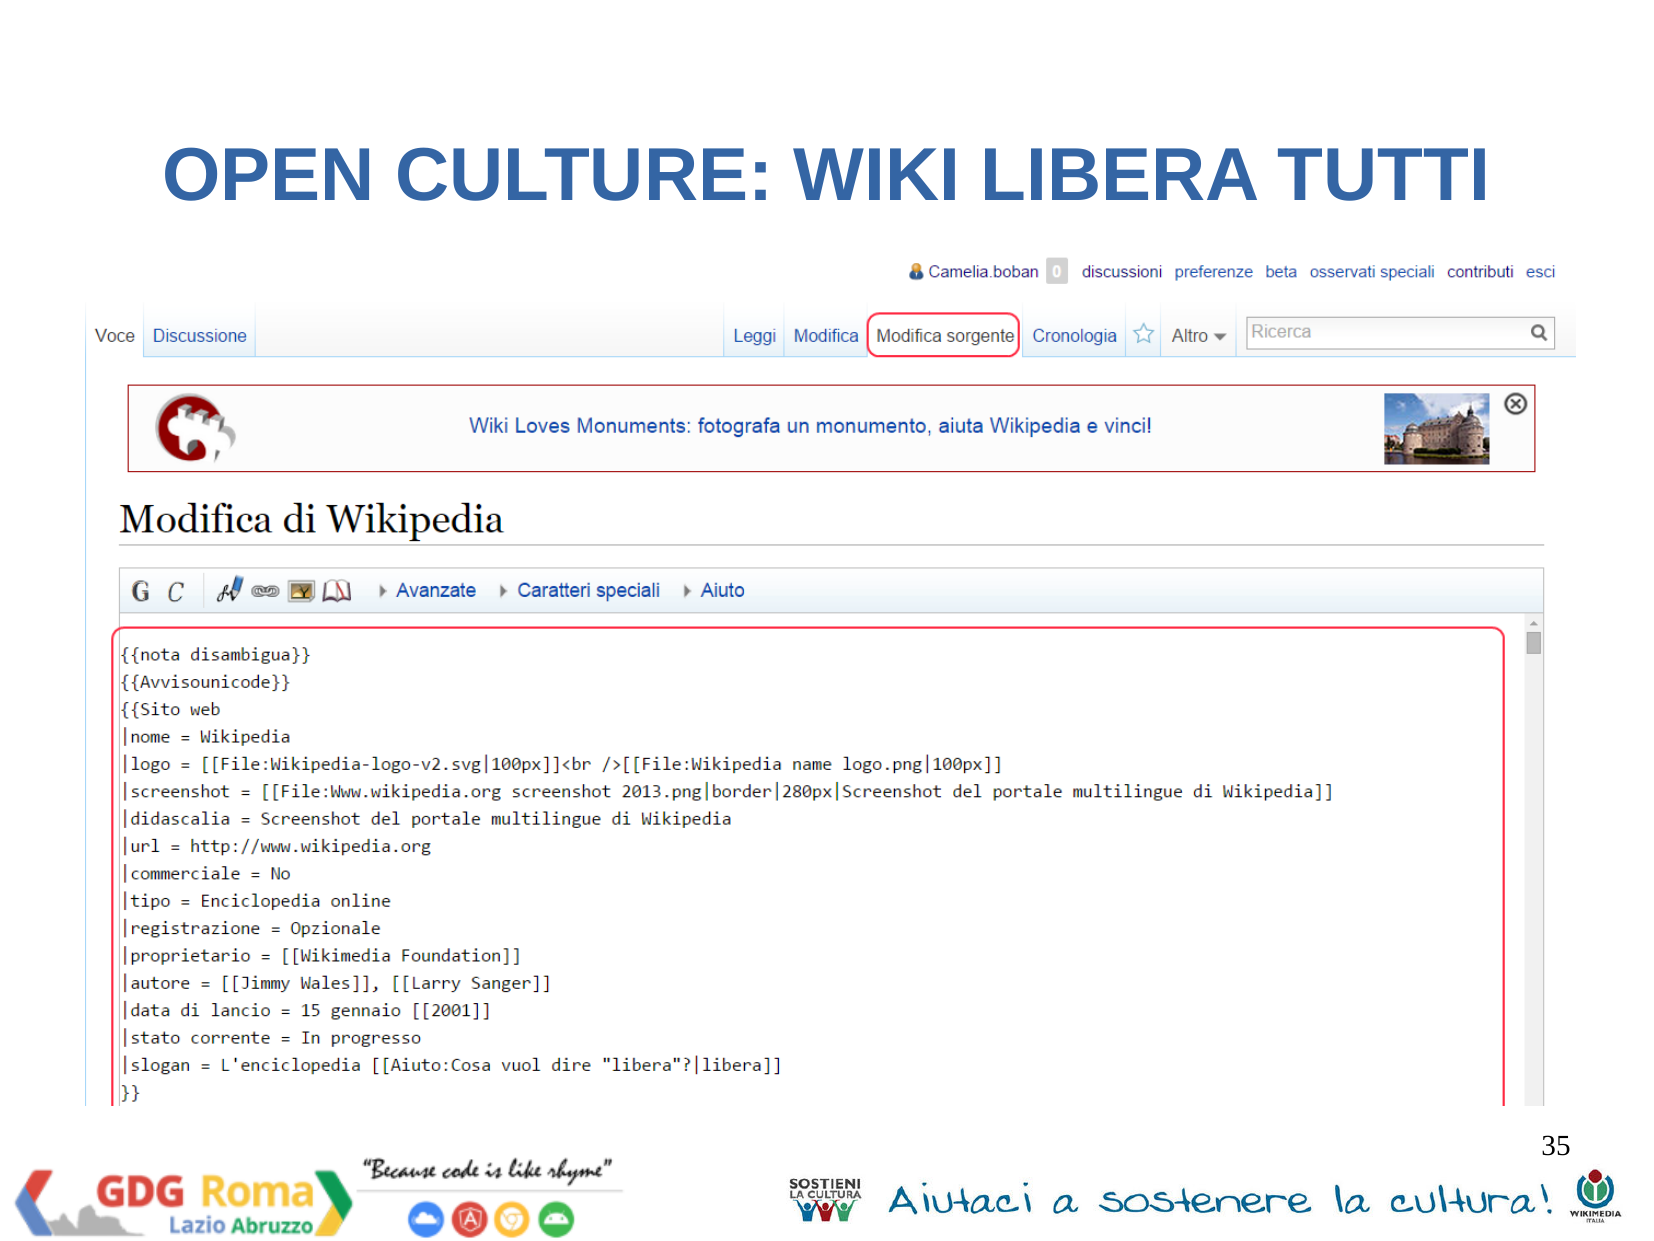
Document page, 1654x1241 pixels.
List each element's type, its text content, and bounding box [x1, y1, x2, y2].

picture [85, 250, 1576, 1107]
title OPEN CULTURE: WIKI LIBERA TUTTI [11, 17, 1642, 249]
picture [11, 1155, 626, 1241]
picture [772, 1163, 1648, 1233]
